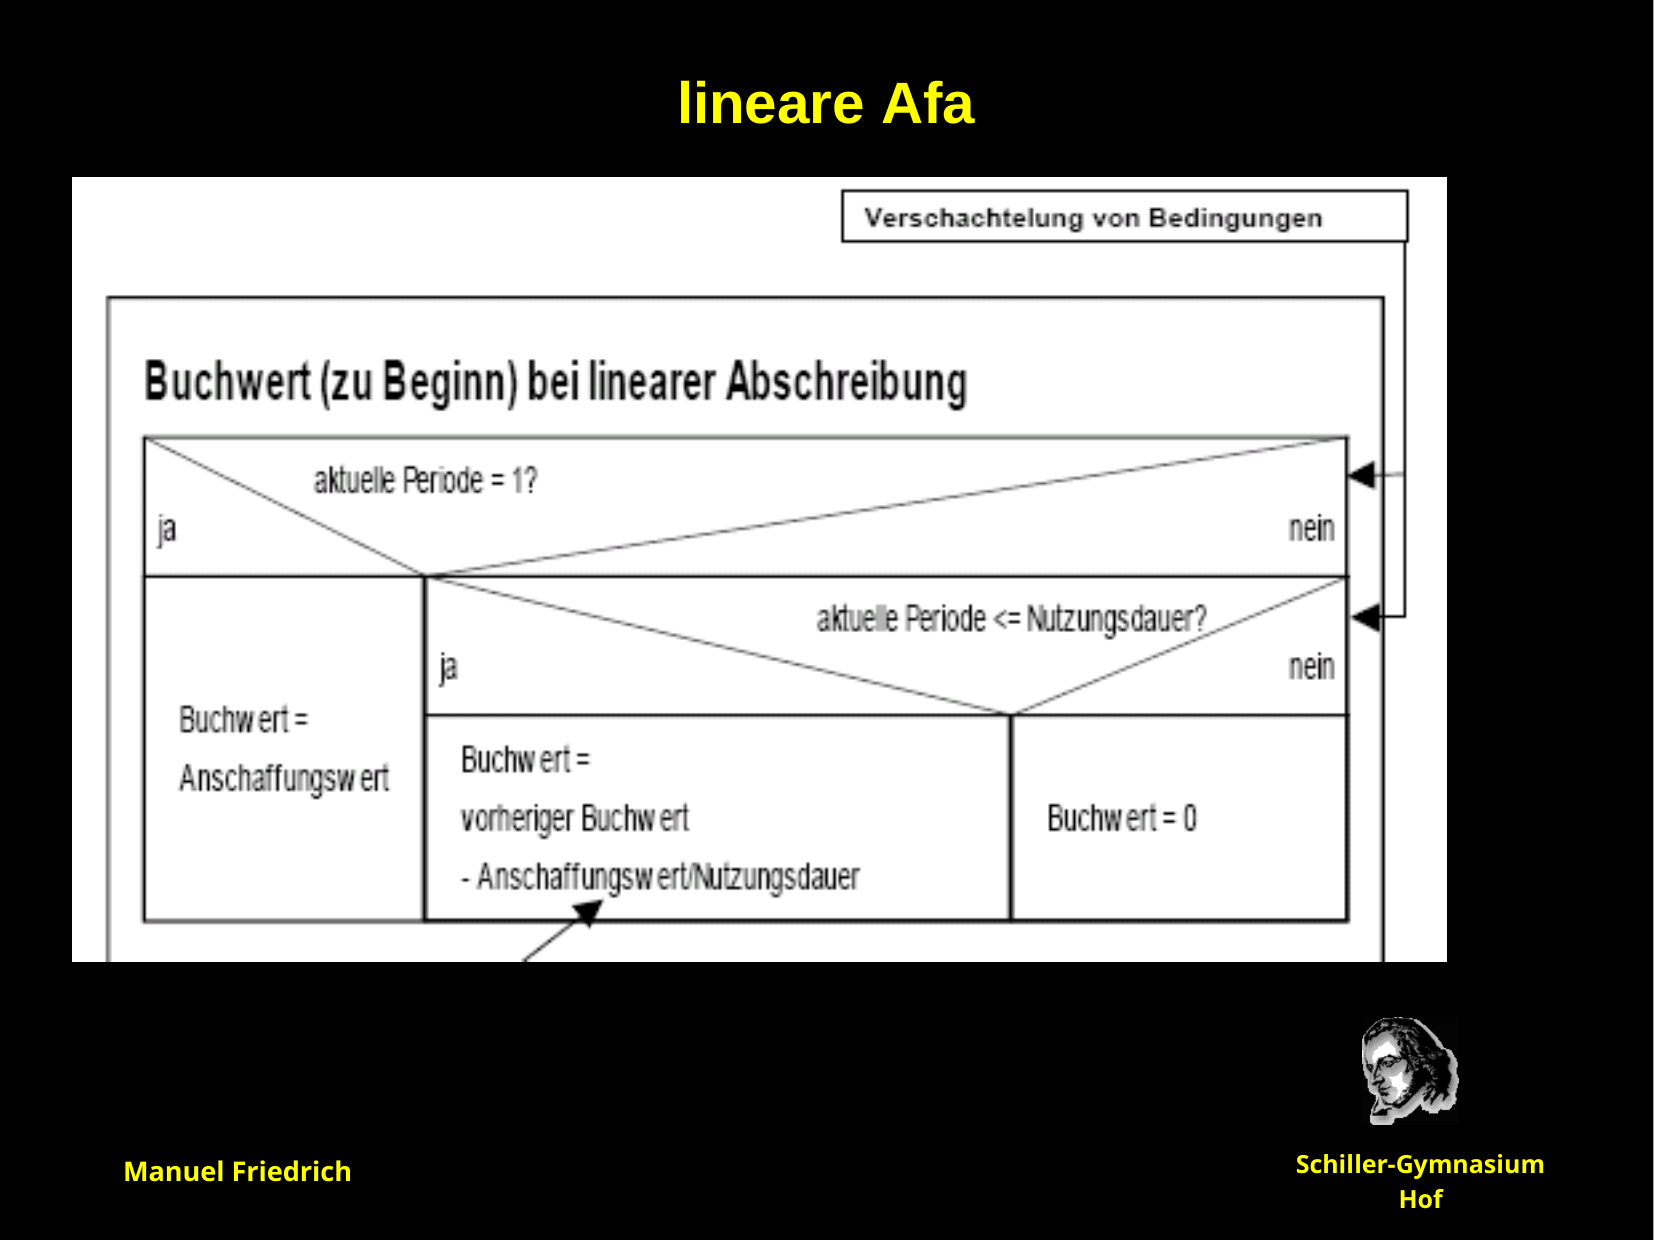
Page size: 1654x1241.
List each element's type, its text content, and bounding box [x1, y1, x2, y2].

text_box lineare Afa [676, 75, 976, 177]
text_box Schiller-Gymnasium Hof [1295, 1145, 1546, 1216]
picture [1362, 1017, 1459, 1126]
text_box Manuel Friedrich [123, 1151, 353, 1191]
picture [72, 177, 1447, 962]
